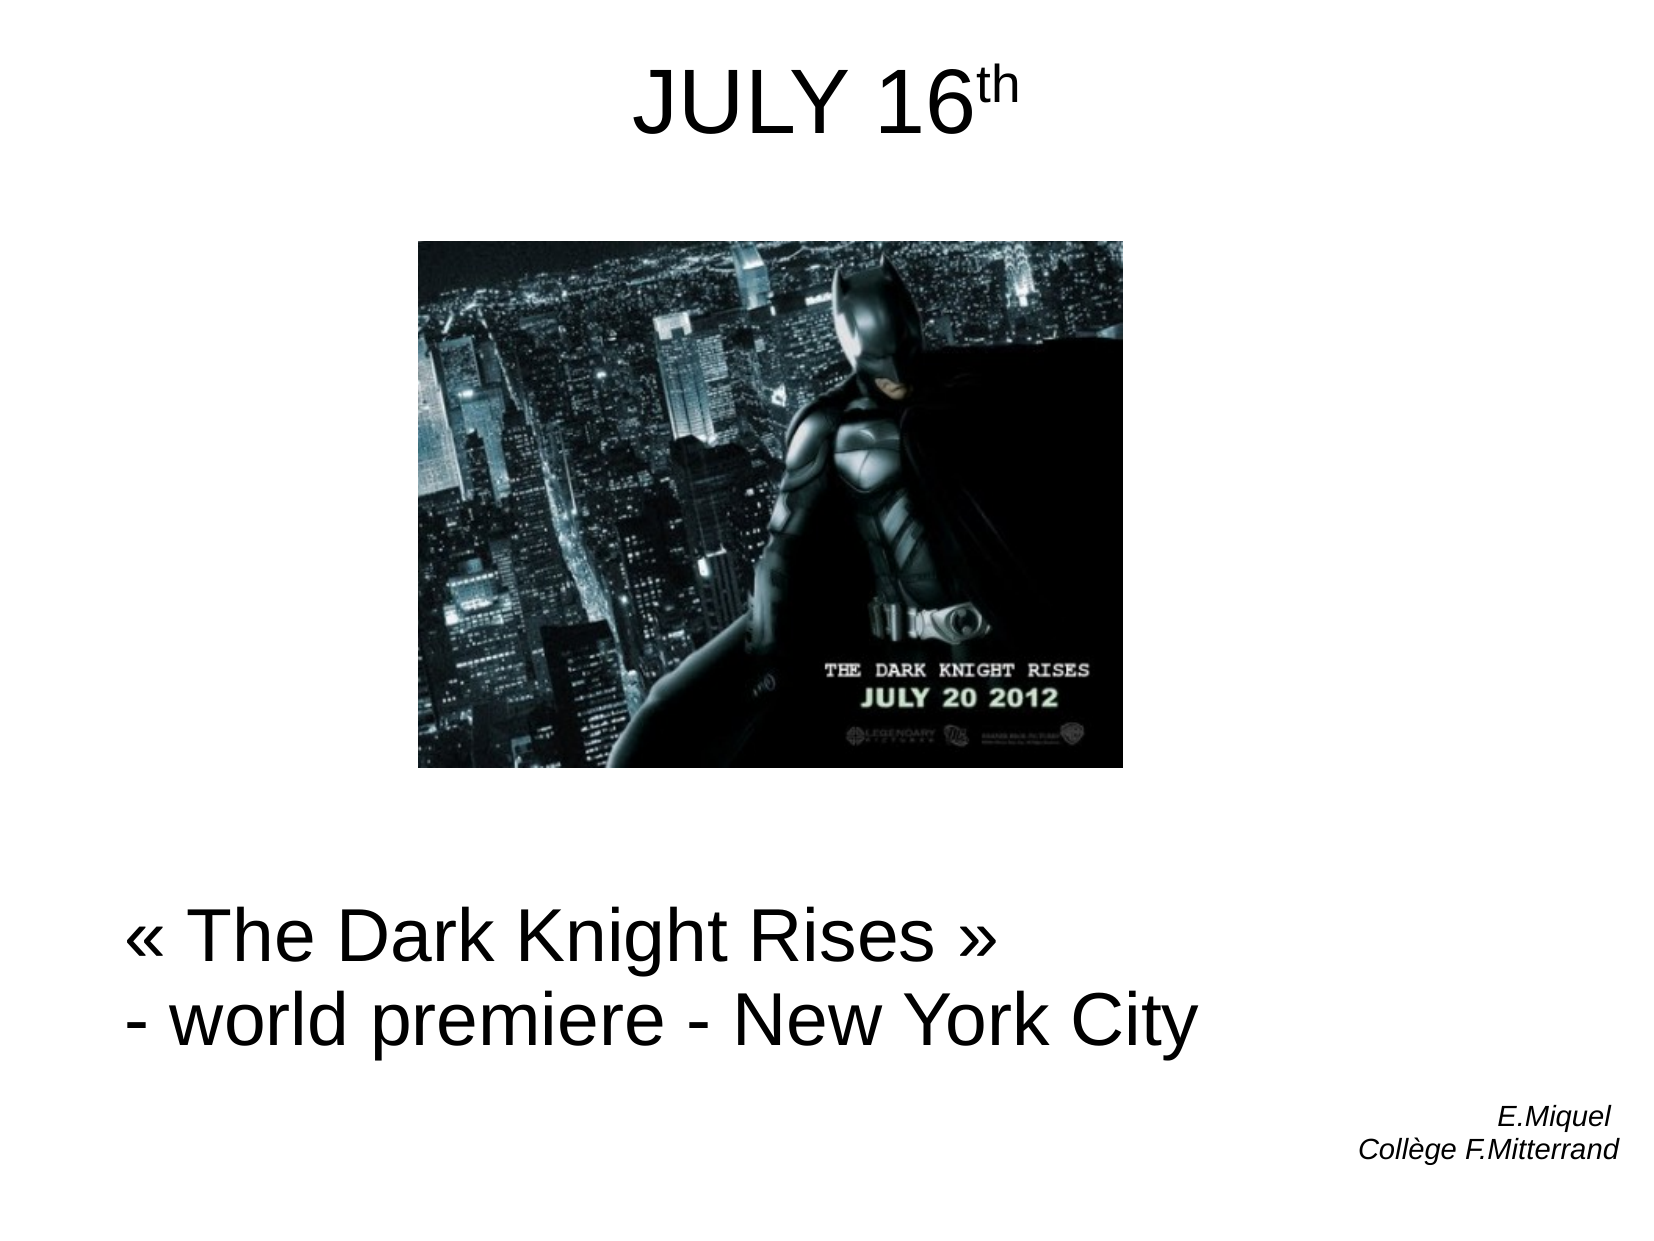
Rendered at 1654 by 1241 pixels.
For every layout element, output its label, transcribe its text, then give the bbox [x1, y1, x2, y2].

picture [418, 241, 1123, 768]
text_box E.Miquel Collège F.Mitterrand [1269, 1092, 1635, 1234]
title JULY 16th [82, 48, 1571, 258]
text_box « The Dark Knight Rises » - world premiere - New York City [88, 885, 1565, 1069]
